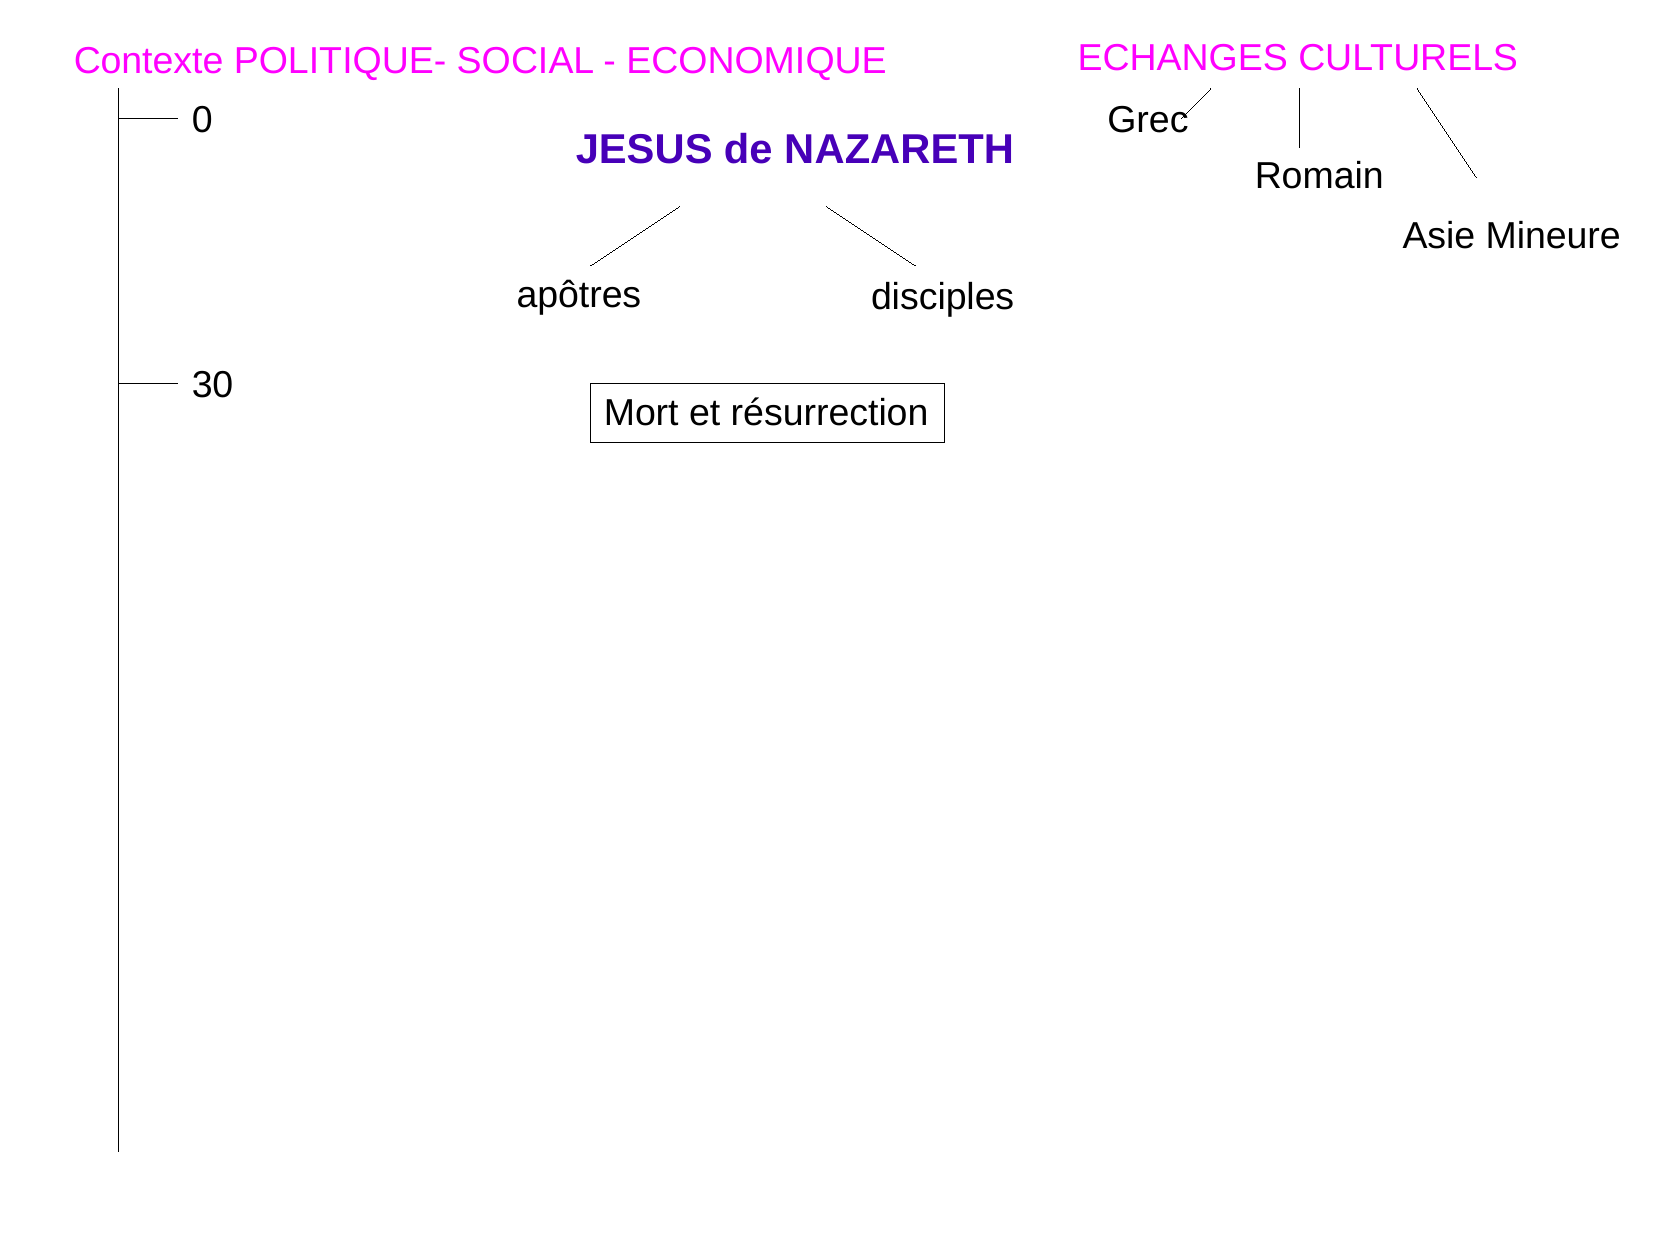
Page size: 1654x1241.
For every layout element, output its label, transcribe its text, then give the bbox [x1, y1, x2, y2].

text_box apôtres [501, 265, 657, 323]
text_box Romain [1240, 147, 1399, 205]
text_box Grec [1092, 90, 1204, 148]
text_box JESUS de NAZARETH [561, 118, 1030, 181]
text_box 30 [177, 356, 249, 414]
text_box Contexte POLITIQUE- SOCIAL - ECONOMIQUE [59, 31, 916, 89]
text_box Asie Mineure [1387, 206, 1636, 264]
text_box disciples [856, 267, 1030, 325]
text_box 0 [177, 90, 228, 148]
text_box ECHANGES CULTURELS [1062, 29, 1534, 87]
text_box Mort et résurrection [591, 384, 944, 441]
